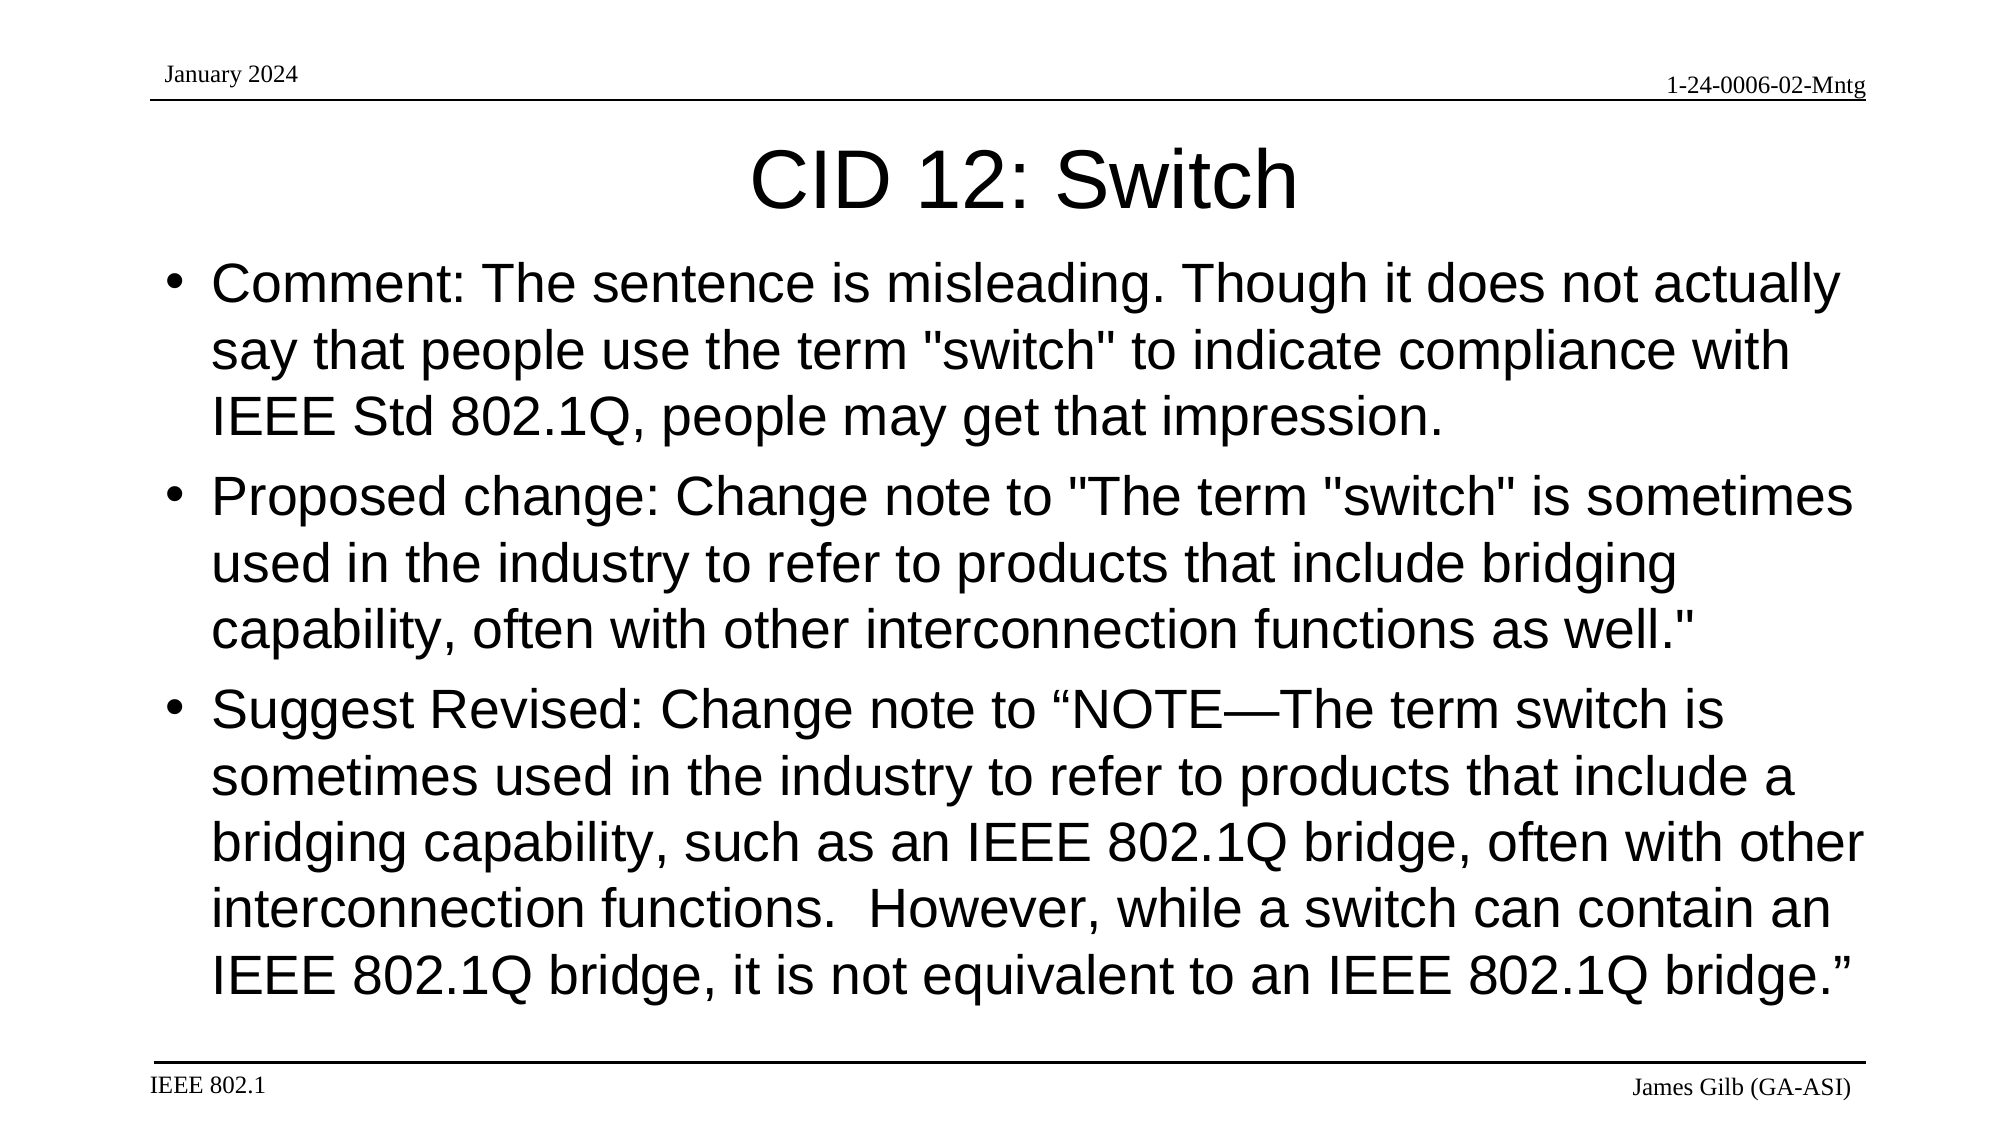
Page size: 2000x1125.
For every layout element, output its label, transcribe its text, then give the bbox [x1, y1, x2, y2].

list Comment: The sentence is misleading. Though it does not actually say that people use the term "switch" to indicate compliance with IEEE Std 802.1Q, people may get that impression. Proposed change: Change note to "The term "switch" is sometimes used in the industry to refer to products that include bridging capability, often with other interconnection functions as well." Suggest Revised: Change note to “NOTE—The term switch is sometimes used in the industry to refer to products that include a bridging capability, such as an IEEE 802.1Q bridge, often with other interconnection functions. However, while a switch can contain an IEEE 802.1Q bridge, it is not equivalent to an IEEE 802.1Q bridge.” [150, 239, 1900, 1051]
title CID 12: Switch [149, 112, 1900, 238]
